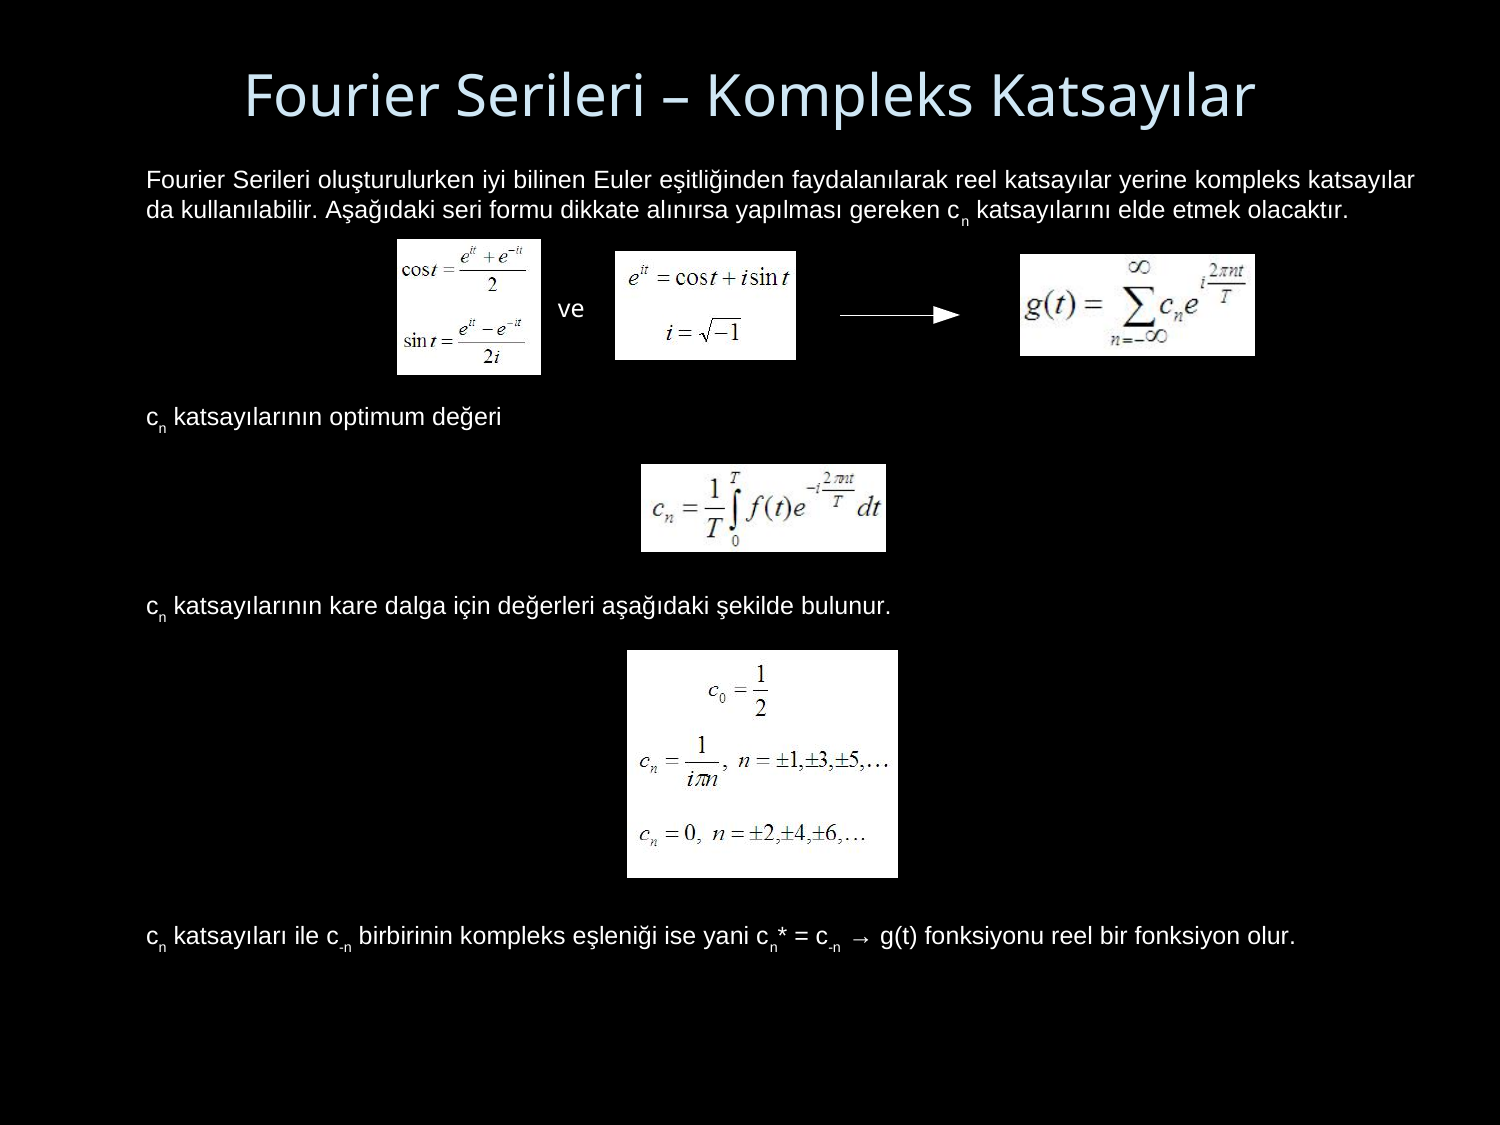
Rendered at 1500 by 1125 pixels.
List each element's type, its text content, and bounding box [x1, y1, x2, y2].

picture [641, 464, 886, 552]
list cn katsayıları ile c-n birbirinin kompleks eşleniği ise yani cn* = c-n → g(t) fonksiyonu reel bir fonksiyon olur. [75, 912, 1456, 985]
list Fourier Serileri oluşturulurken iyi bilinen Euler eşitliğinden faydalanılarak reel katsayılar yerine kompleks katsayılar da kullanılabilir. Aşağıdaki seri formu dikkate alınırsa yapılması gereken cn katsayılarını elde etmek olacaktır. [75, 156, 1456, 255]
picture [627, 650, 898, 878]
picture [1020, 254, 1255, 356]
list cn katsayılarının kare dalga için değerleri aşağıdaki şekilde bulunur. [75, 581, 1456, 654]
list cn katsayılarının optimum değeri [75, 392, 1456, 465]
title Fourier Serileri – Kompleks Katsayılar [75, 21, 1426, 156]
picture [615, 251, 796, 361]
text_box ve [543, 285, 604, 330]
picture [397, 239, 541, 376]
